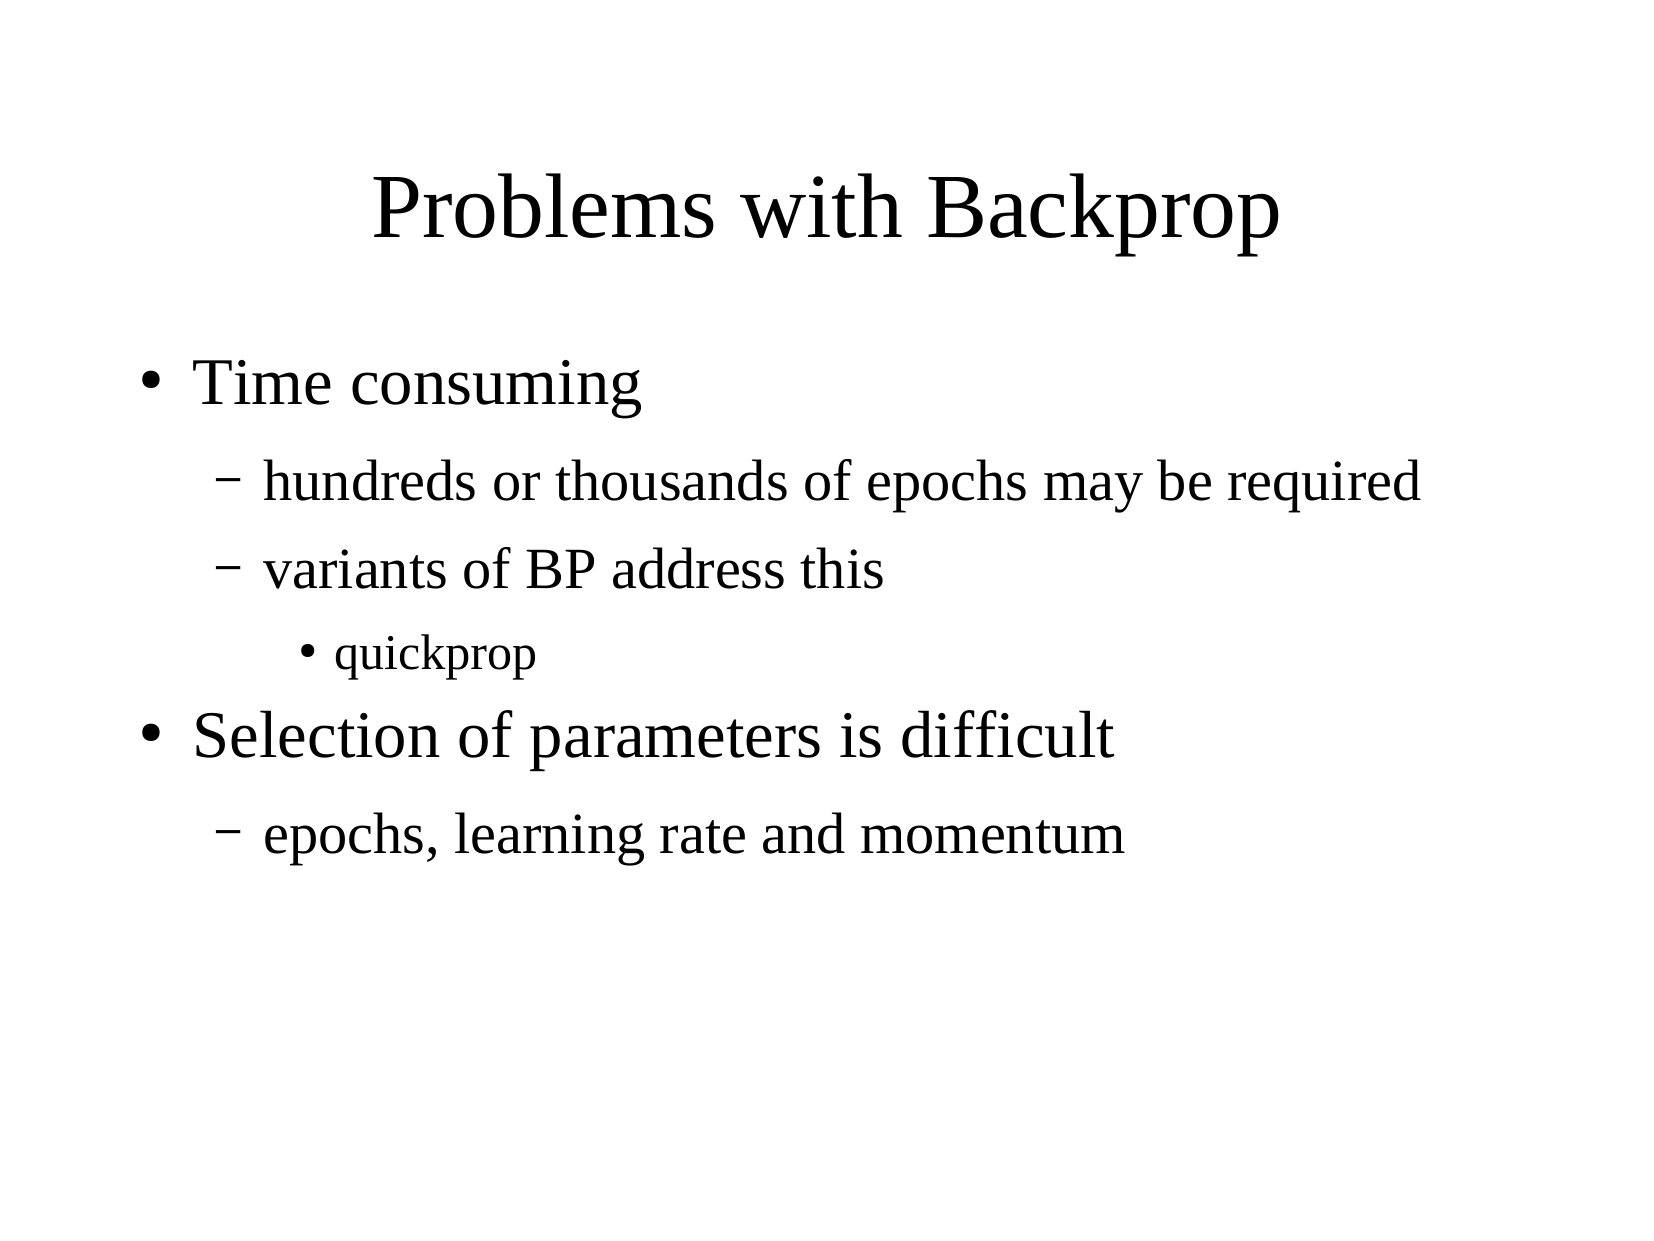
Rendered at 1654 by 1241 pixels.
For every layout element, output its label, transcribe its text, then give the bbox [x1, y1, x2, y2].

list Time consuming hundreds or thousands of epochs may be required variants of BP address this quickprop Selection of parameters is difficult epochs, learning rate and momentum [121, 344, 1534, 1127]
title Problems with Backprop [121, 102, 1534, 311]
